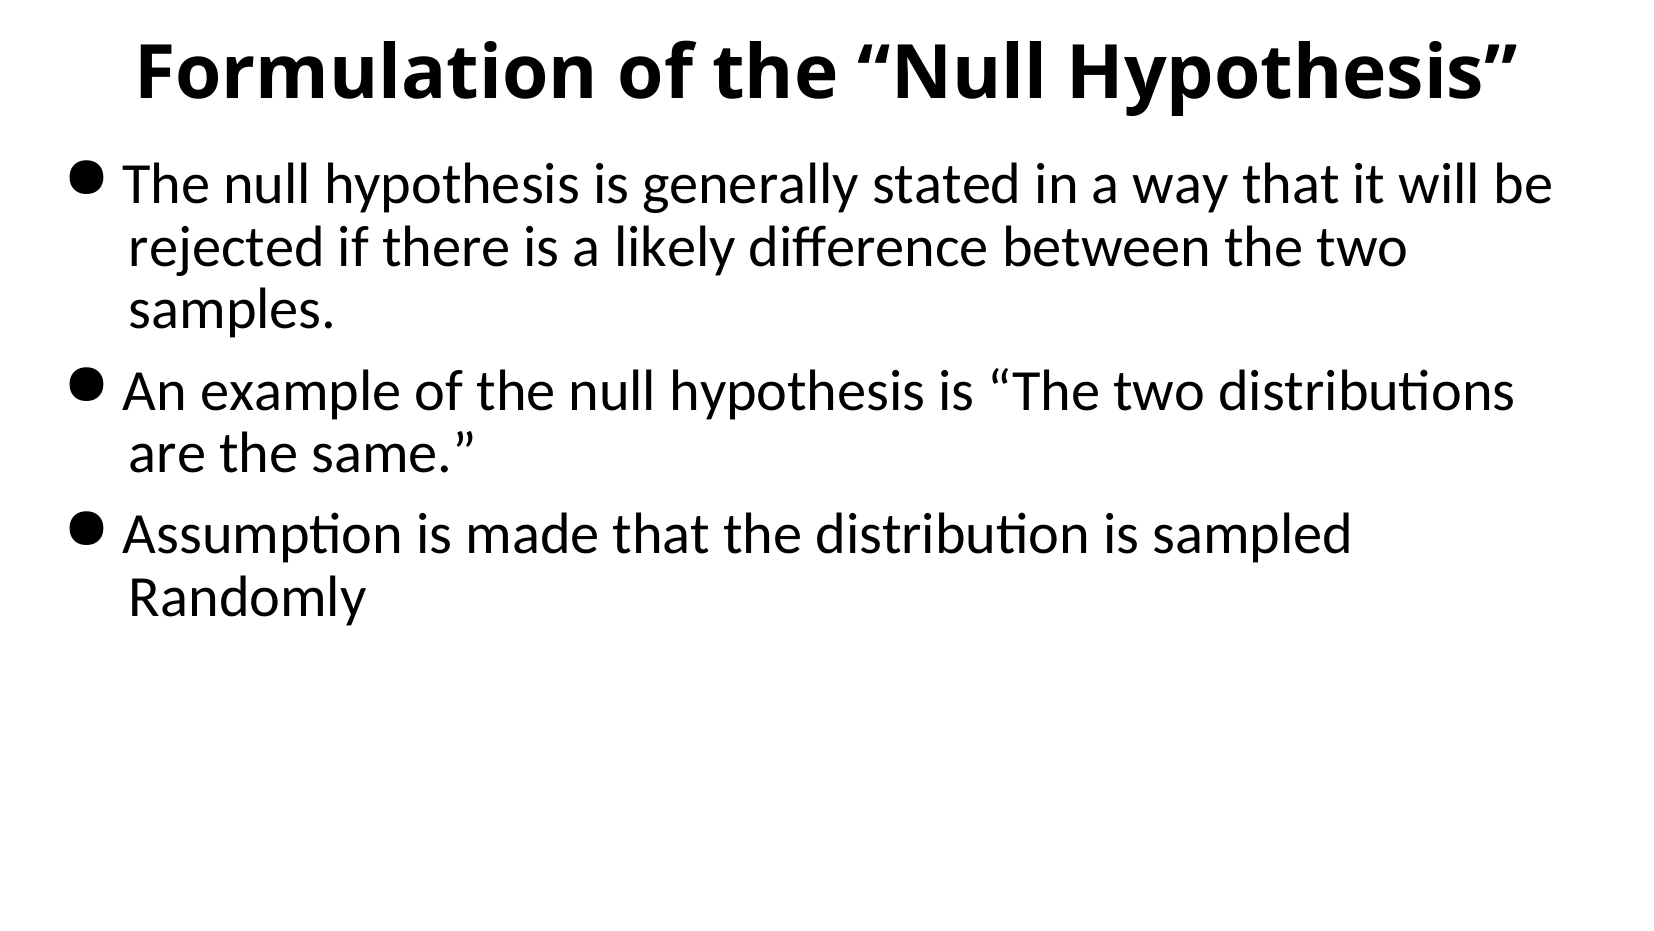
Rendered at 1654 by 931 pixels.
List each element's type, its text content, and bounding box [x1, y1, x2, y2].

text_box The null hypothesis is generally stated in a way that it will be rejected if there is a likely difference between the two samples. An example of the null hypothesis is “The two distributions are the same.” Assumption is made that the distribution is sampled Randomly [48, 67, 1574, 826]
title Formulation of the “Null Hypothesis” [0, 23, 1654, 125]
